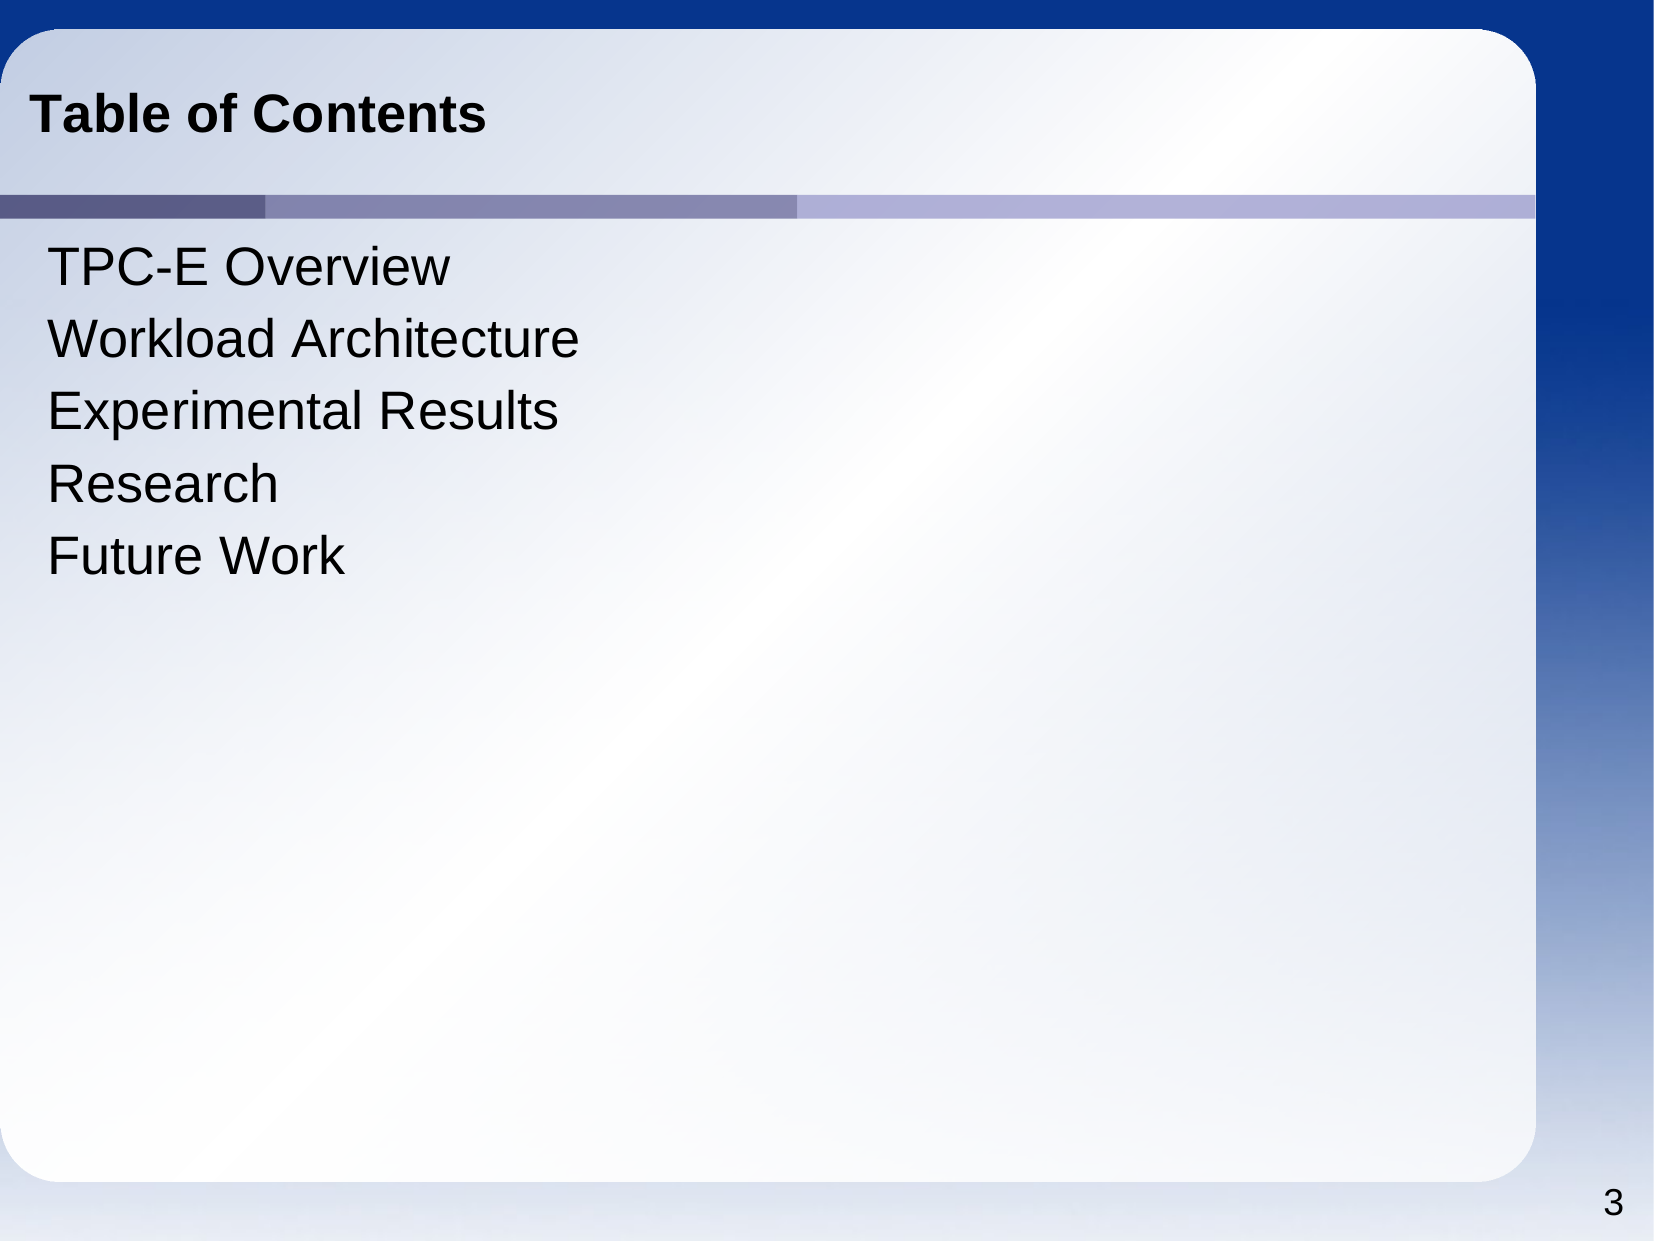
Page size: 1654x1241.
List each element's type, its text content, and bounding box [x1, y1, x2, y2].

title Table of Contents [29, 49, 1506, 178]
picture [0, 0, 1654, 1241]
list TPC-E Overview Workload Architecture Experimental Results Research Future Work [29, 236, 1506, 1152]
